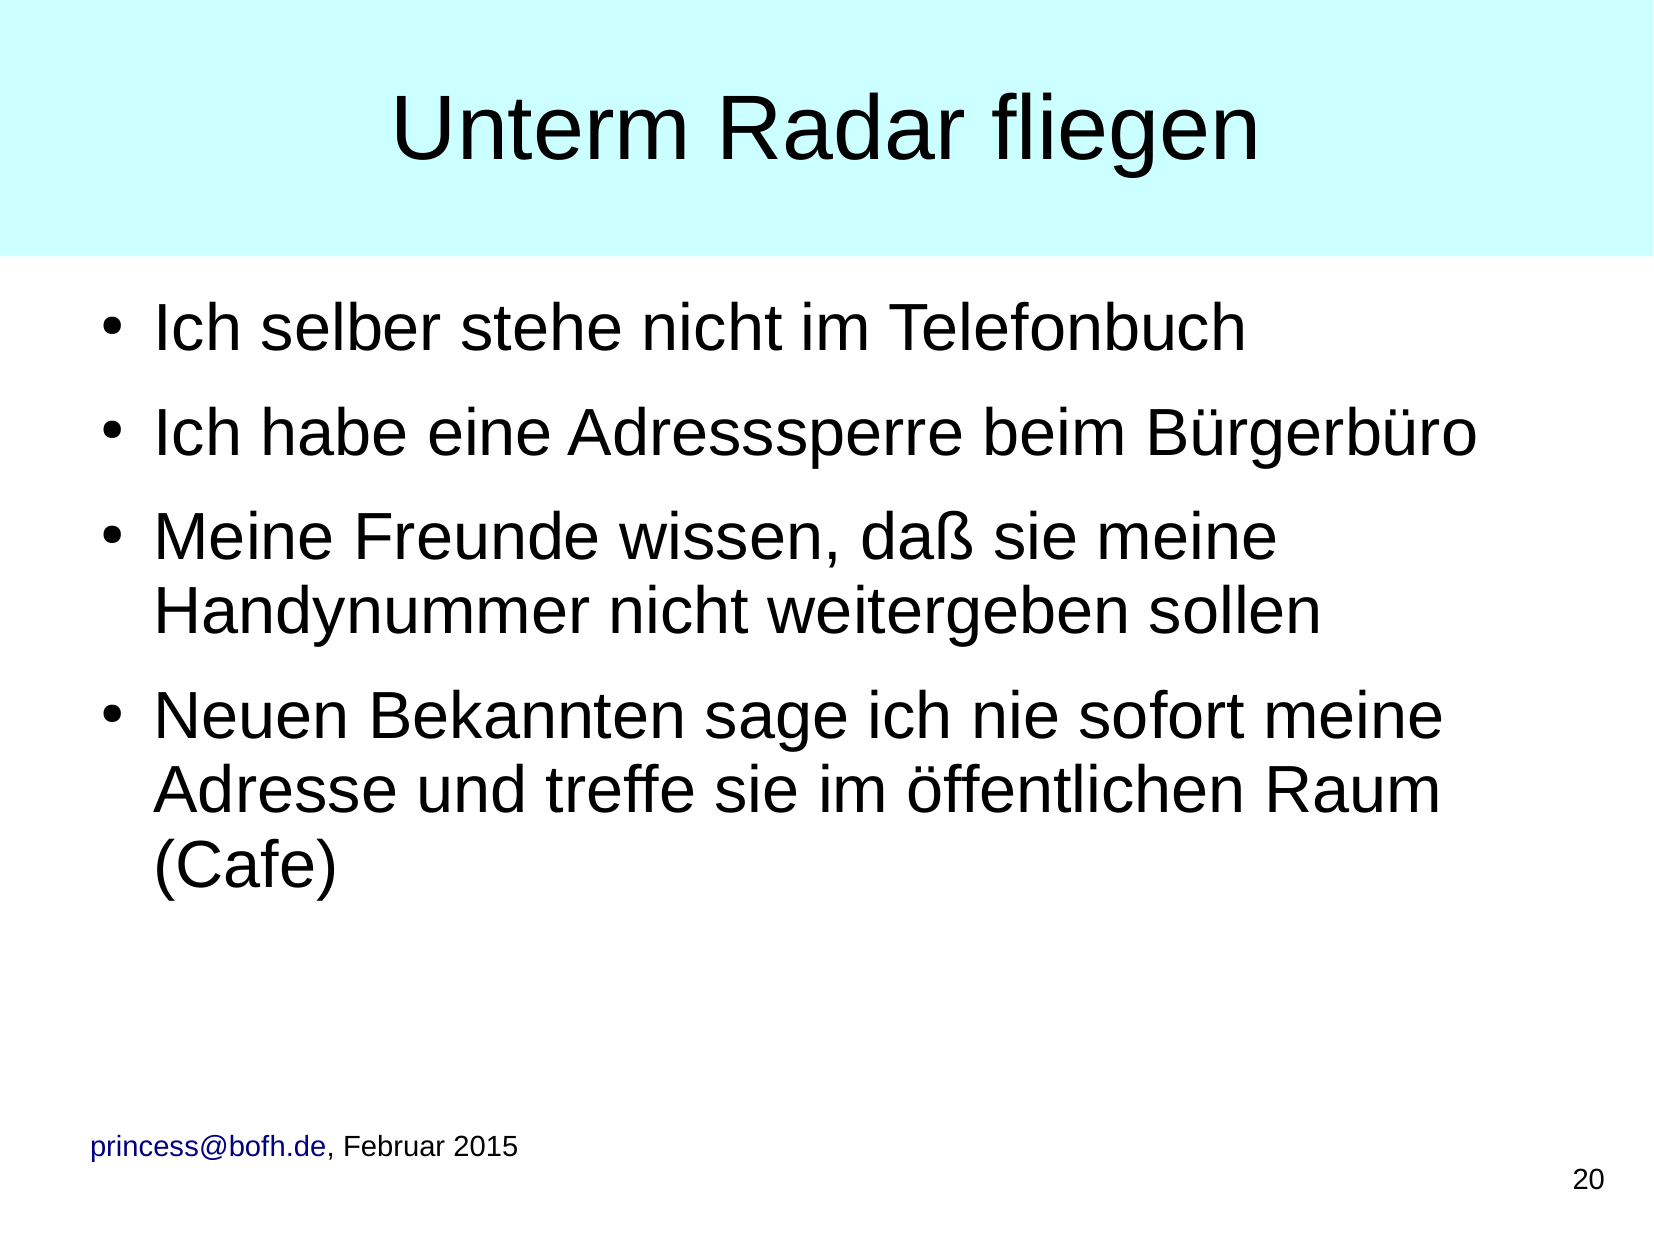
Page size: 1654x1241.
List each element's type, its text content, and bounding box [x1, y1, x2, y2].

list Ich selber stehe nicht im Telefonbuch Ich habe eine Adresssperre beim Bürgerbüro Meine Freunde wissen, daß sie meine Handynummer nicht weitergeben sollen Neuen Bekannten sage ich nie sofort meine Adresse und treffe sie im öffentlichen Raum (Cafe) [82, 290, 1571, 1010]
title Unterm Radar fliegen [0, 0, 1654, 257]
